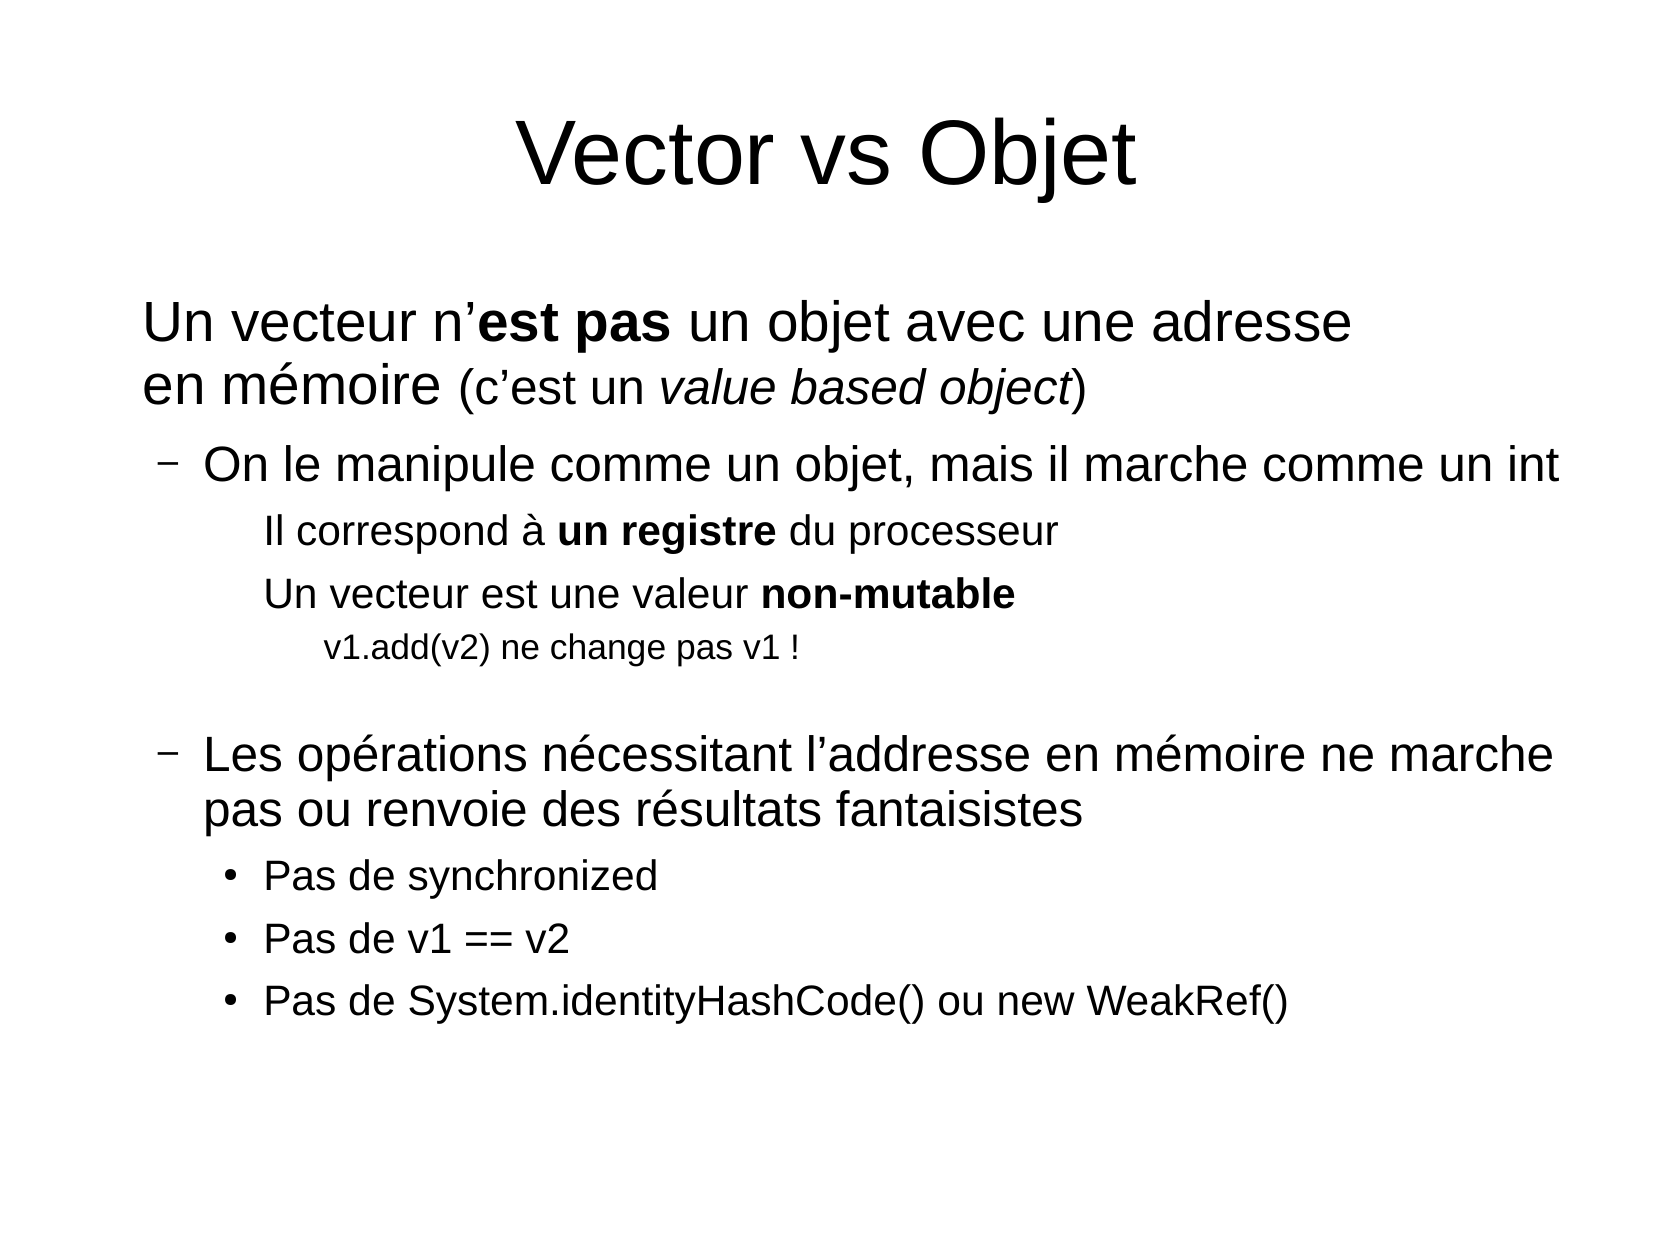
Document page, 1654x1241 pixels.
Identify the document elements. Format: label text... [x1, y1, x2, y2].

title Vector vs Objet [82, 49, 1571, 257]
list Un vecteur n’est pas un objet avec une adresse en mémoire (c’est un value based object) On le manipule comme un objet, mais il marche comme un int Il correspond à un registre du processeur Un vecteur est une valeur non-mutable v1.add(v2) ne change pas v1 ! Les opérations nécessitant l’addresse en mémoire ne marche pas ou renvoie des résultats fantaisistes Pas de synchronized Pas de v1 == v2 Pas de System.identityHashCode() ou new WeakRef() [82, 290, 1571, 1051]
